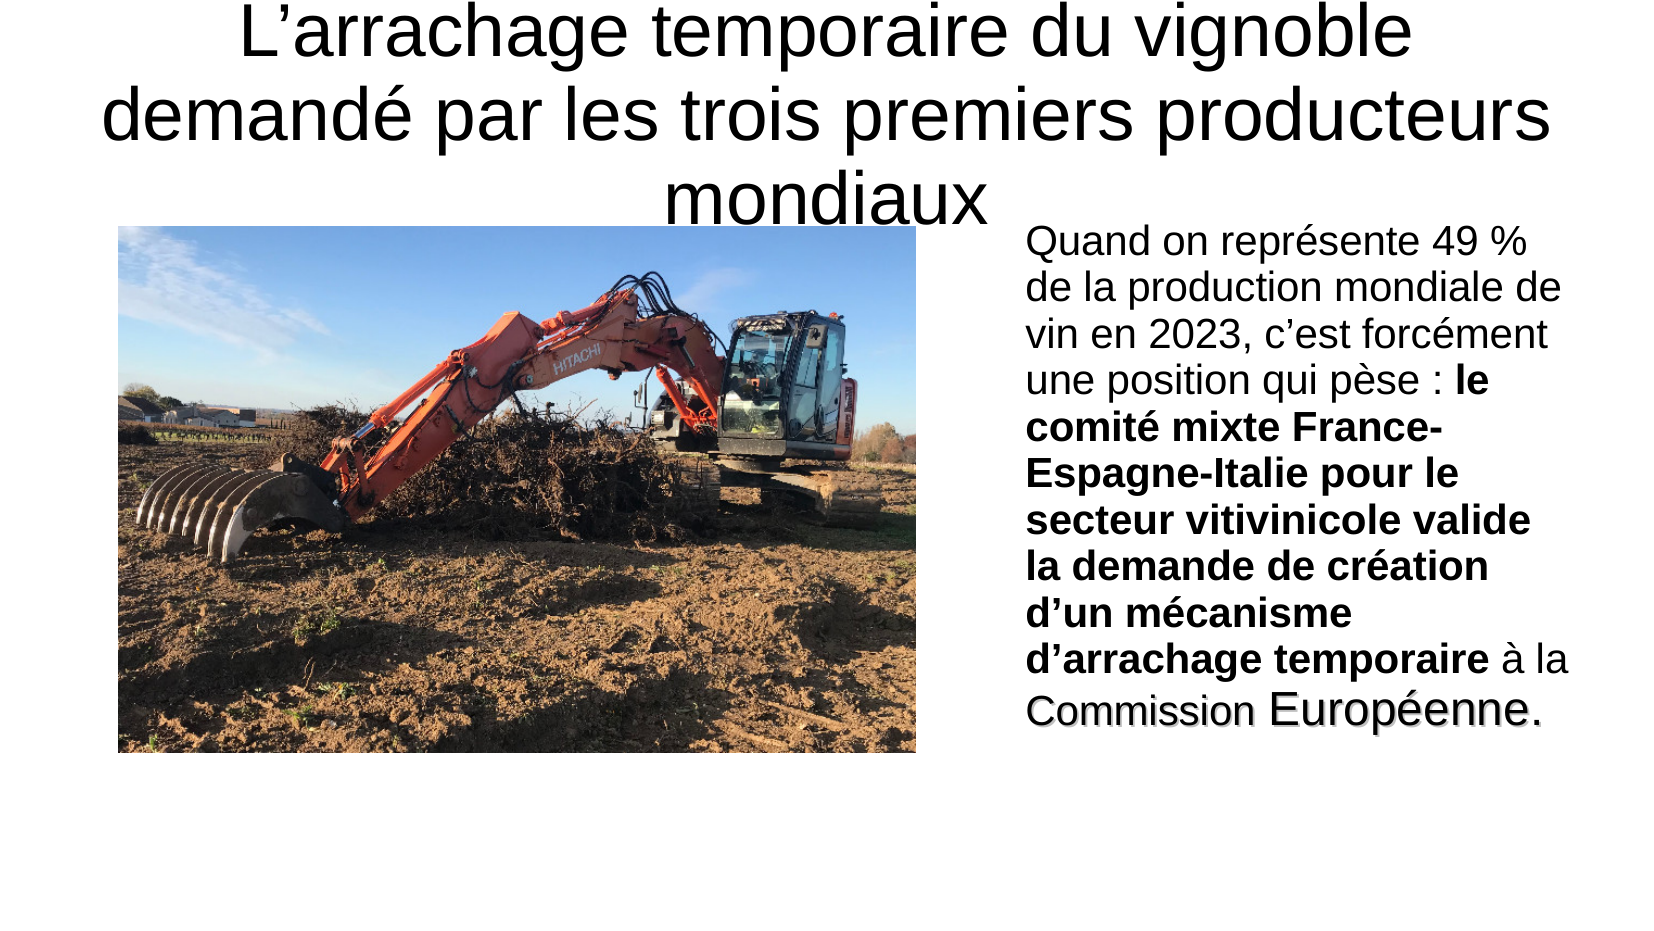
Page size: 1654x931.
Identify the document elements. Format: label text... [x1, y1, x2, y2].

picture [118, 226, 916, 753]
title L’arrachage temporaire du vignoble demandé par les trois premiers producteurs mondiaux [82, 0, 1571, 241]
list Quand on représente 49 % de la production mondiale de vin en 2023, c’est forcément une position qui pèse : le comité mixte France-Espagne-Italie pour le secteur vitivinicole valide la demande de création d’un mécanisme d’arrachage temporaire à la Commission Européenne. [974, 217, 1571, 758]
